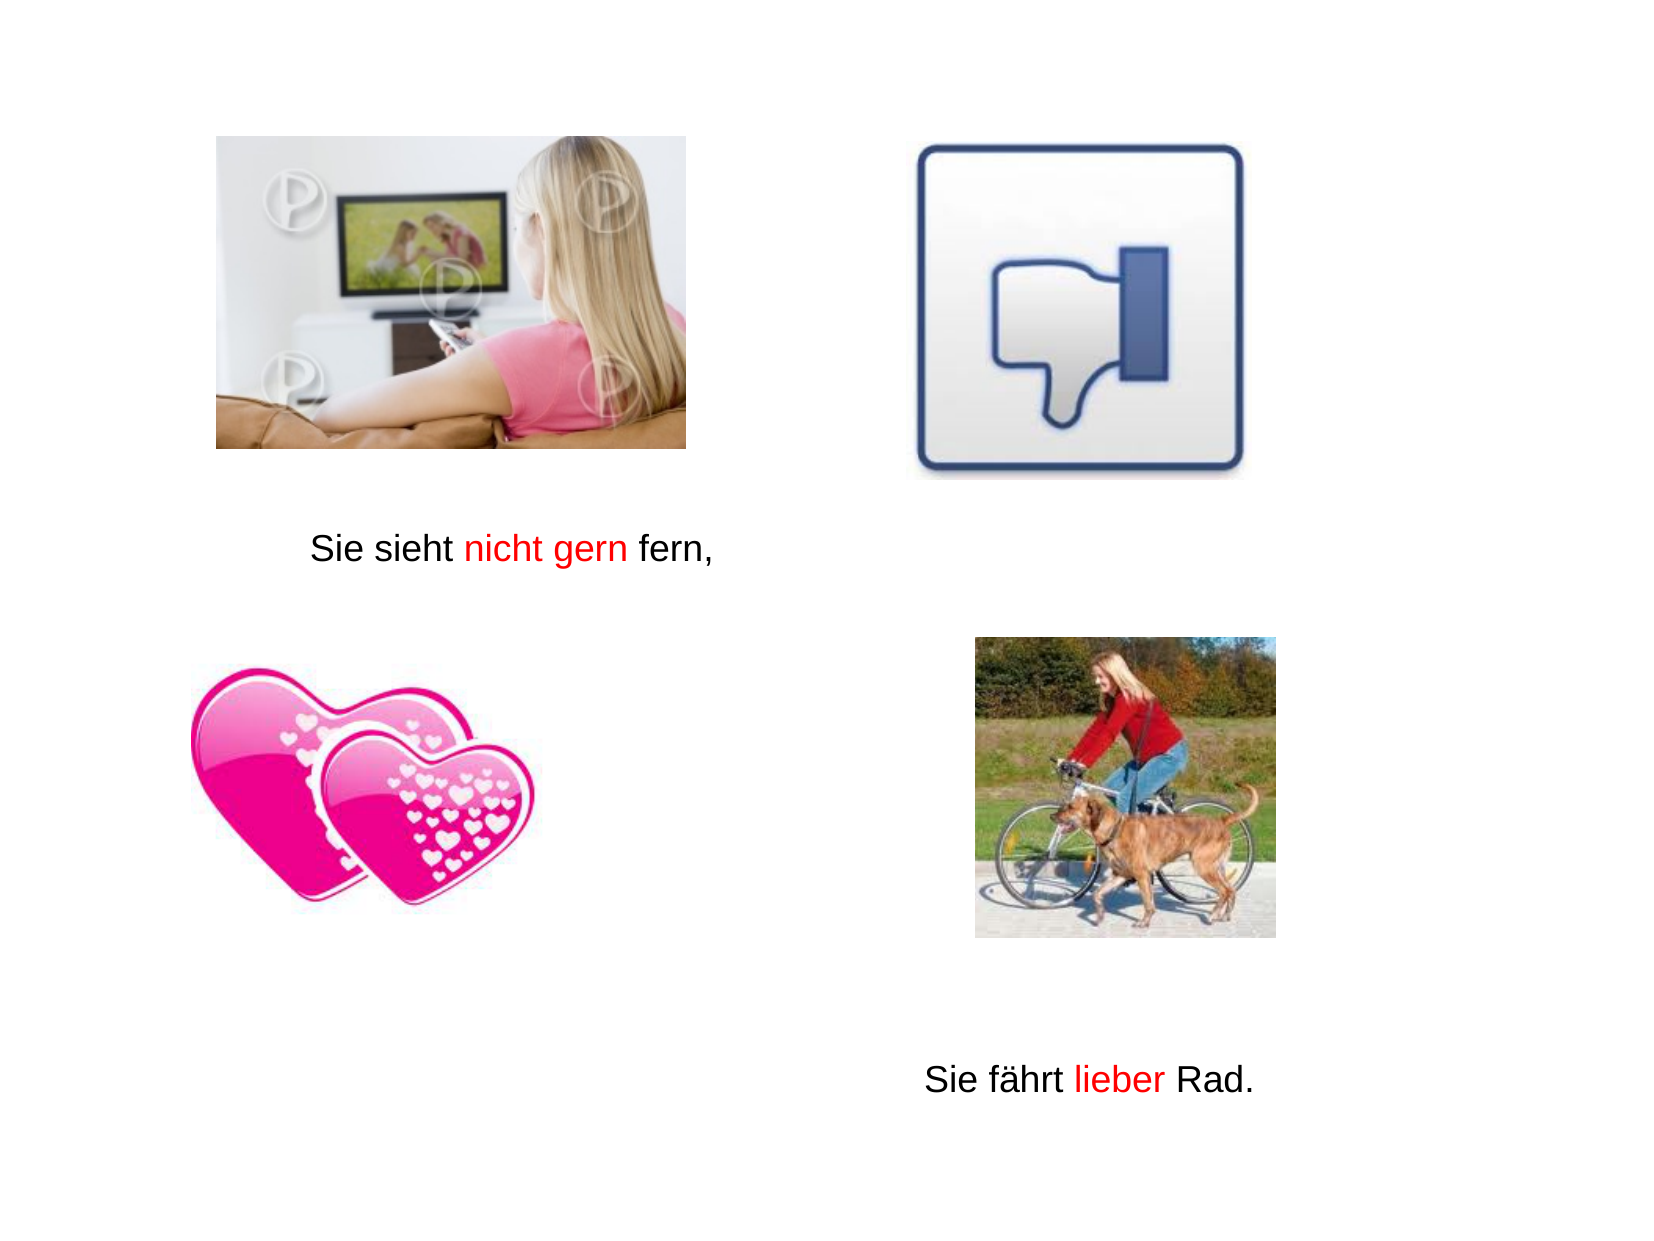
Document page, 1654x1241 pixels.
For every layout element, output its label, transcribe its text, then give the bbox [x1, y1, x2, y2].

picture [906, 141, 1252, 480]
picture [216, 136, 686, 449]
text_box Sie fährt lieber Rad. [909, 1051, 1270, 1109]
text_box Sie sieht nicht gern fern, [295, 519, 729, 577]
picture [191, 614, 544, 966]
picture [975, 637, 1276, 938]
